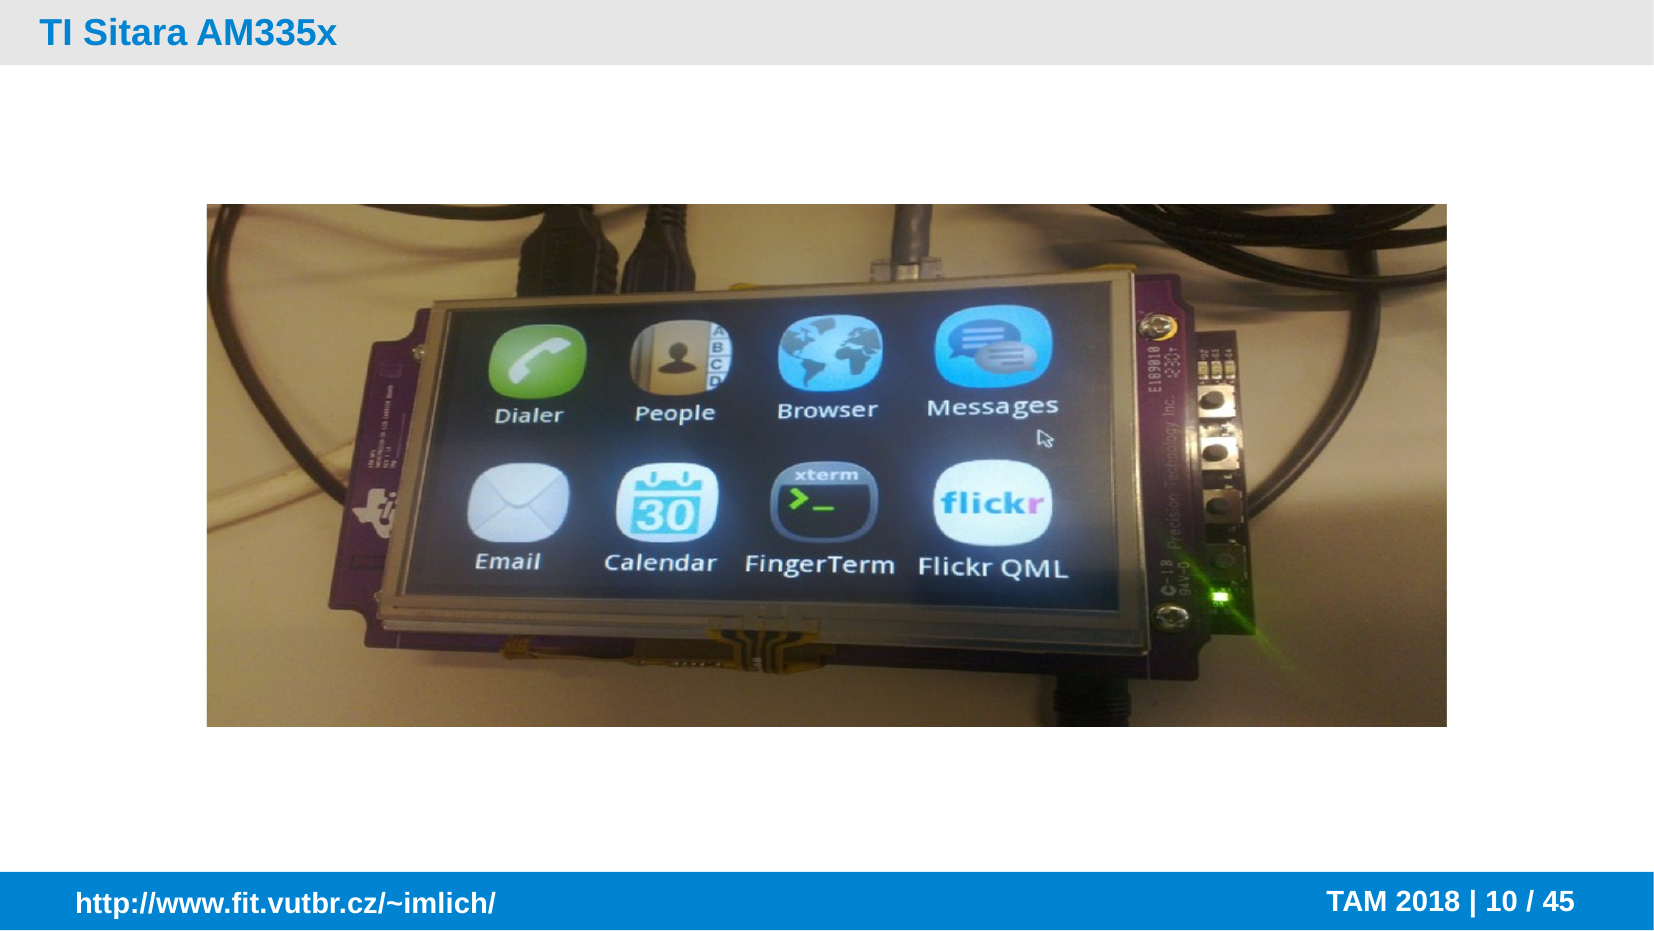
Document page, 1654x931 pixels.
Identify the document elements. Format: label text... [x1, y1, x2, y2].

title TI Sitara AM335x [39, 4, 1615, 61]
picture [206, 203, 1447, 727]
